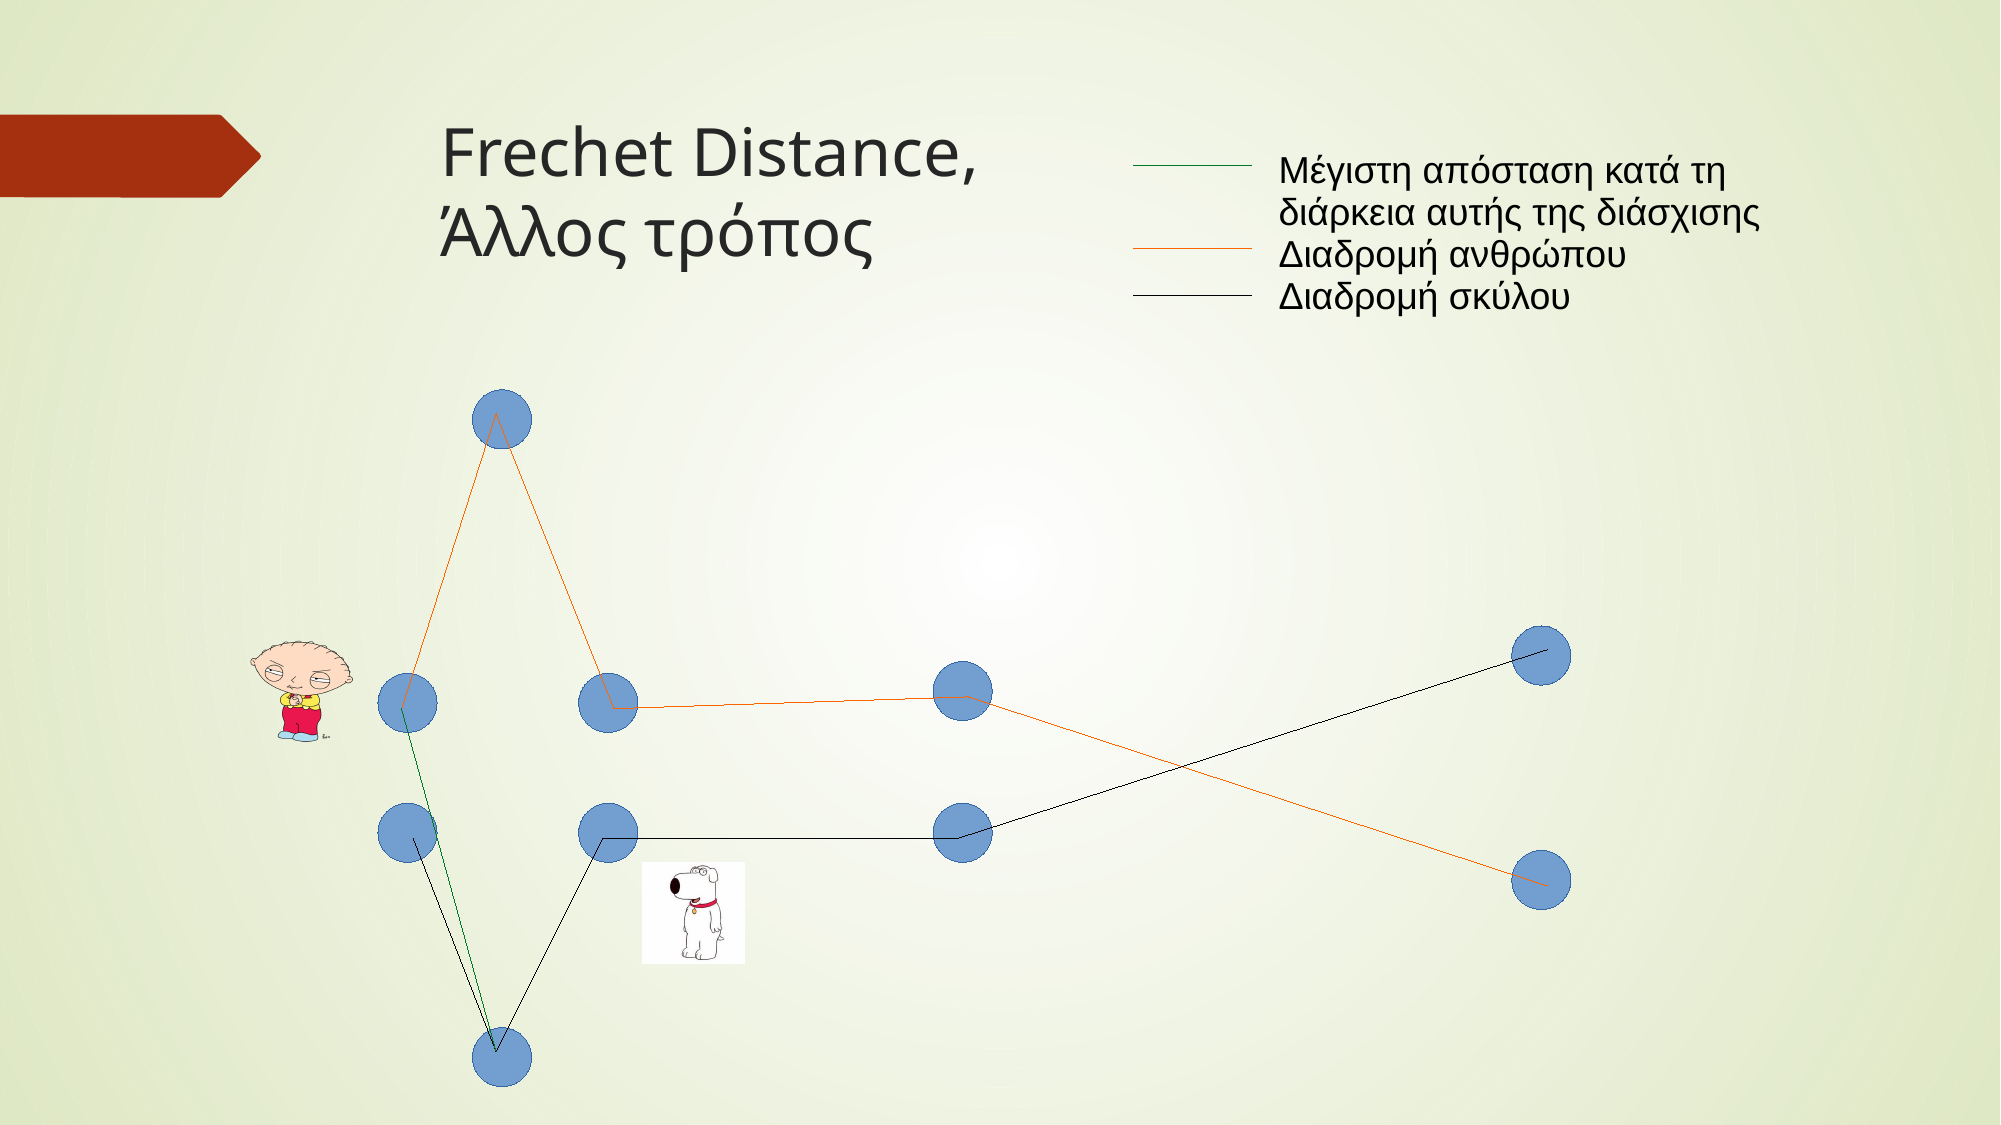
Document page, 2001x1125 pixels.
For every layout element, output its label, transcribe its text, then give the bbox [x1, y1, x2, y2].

picture [248, 637, 355, 745]
text_box [472, 1027, 532, 1087]
text_box [933, 661, 993, 721]
text_box [472, 389, 532, 449]
text_box [377, 673, 438, 733]
text_box [578, 803, 638, 863]
text_box Μέγιστη απόσταση κατά τη διάρκεια αυτής της διάσχισης Διαδρομή ανθρώπου Διαδρομή σκύλου [1263, 141, 1843, 325]
text_box [1511, 850, 1571, 910]
text_box [1511, 625, 1571, 686]
text_box [578, 673, 638, 733]
text_box [933, 803, 993, 863]
title Frechet Distance, Άλλος τρόπος [425, 102, 1888, 313]
picture [642, 862, 745, 964]
text_box [377, 803, 438, 863]
